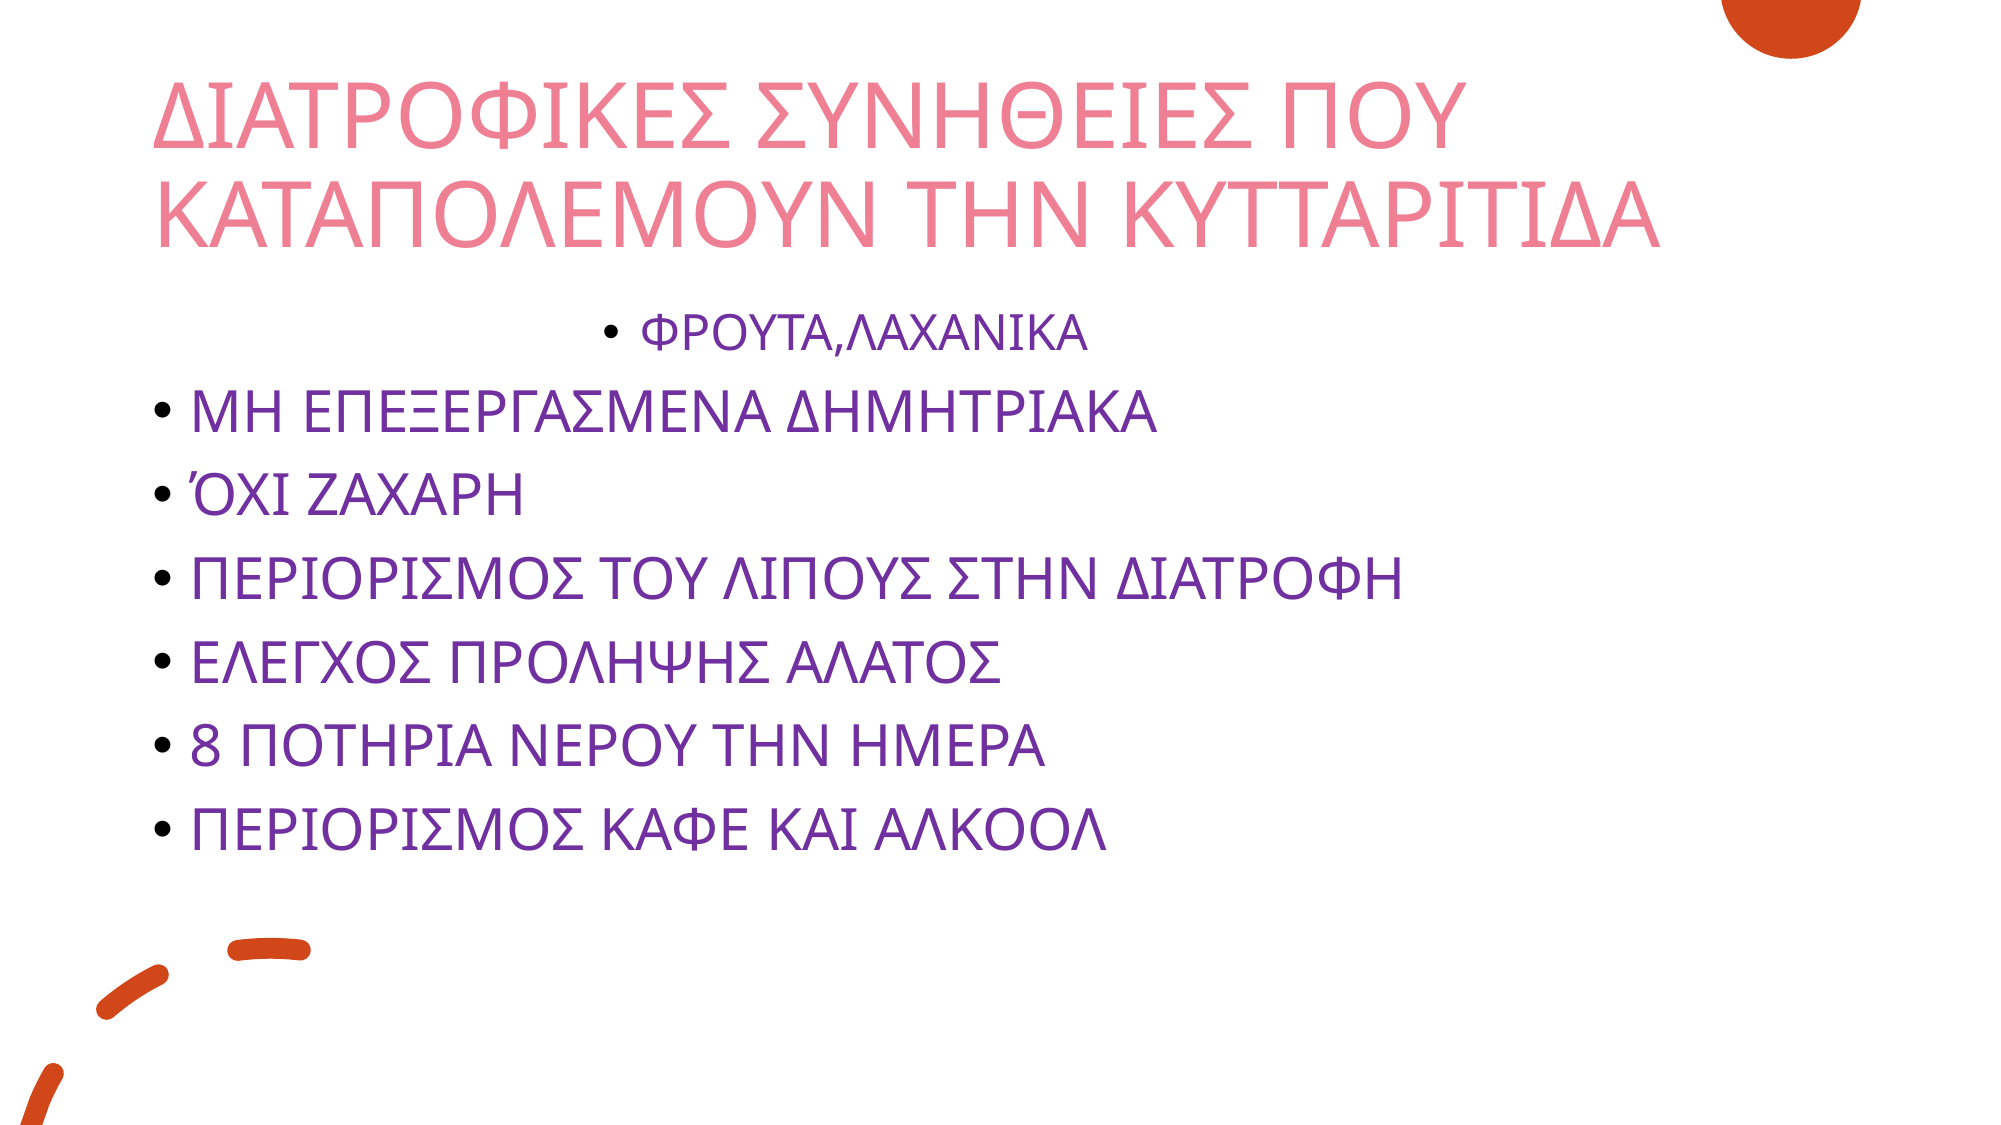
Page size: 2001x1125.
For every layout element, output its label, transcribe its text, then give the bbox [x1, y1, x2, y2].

list ΦΡΟΥΤΑ,ΛΑΧΑΝΙΚΑ ΜΗ ΕΠΕΞΕΡΓΑΣΜΕΝΑ ΔΗΜΗΤΡΙΑΚΑ ΌΧΙ ΖΑΧΑΡΗ ΠΕΡΙΟΡΙΣΜΟΣ ΤΟΥ ΛΙΠΟΥΣ ΣΤΗΝ ΔΙΑΤΡΟΦΗ ΕΛΕΓΧΟΣ ΠΡΟΛΗΨΗΣ ΑΛΑΤΟΣ 8 ΠΟΤΗΡΙΑ ΝΕΡΟΥ ΤΗΝ ΗΜΕΡΑ ΠΕΡΙΟΡΙΣΜΟΣ ΚΑΦΕ ΚΑΙ ΑΛΚΟΟΛ [137, 299, 1863, 1099]
title ΔΙΑΤΡΟΦΙΚΕΣ ΣΥΝΗΘΕΙΕΣ ΠΟΥ ΚΑΤΑΠΟΛΕΜΟΥΝ ΤΗΝ ΚΥΤΤΑΡΙΤΙΔΑ [137, 59, 1863, 278]
